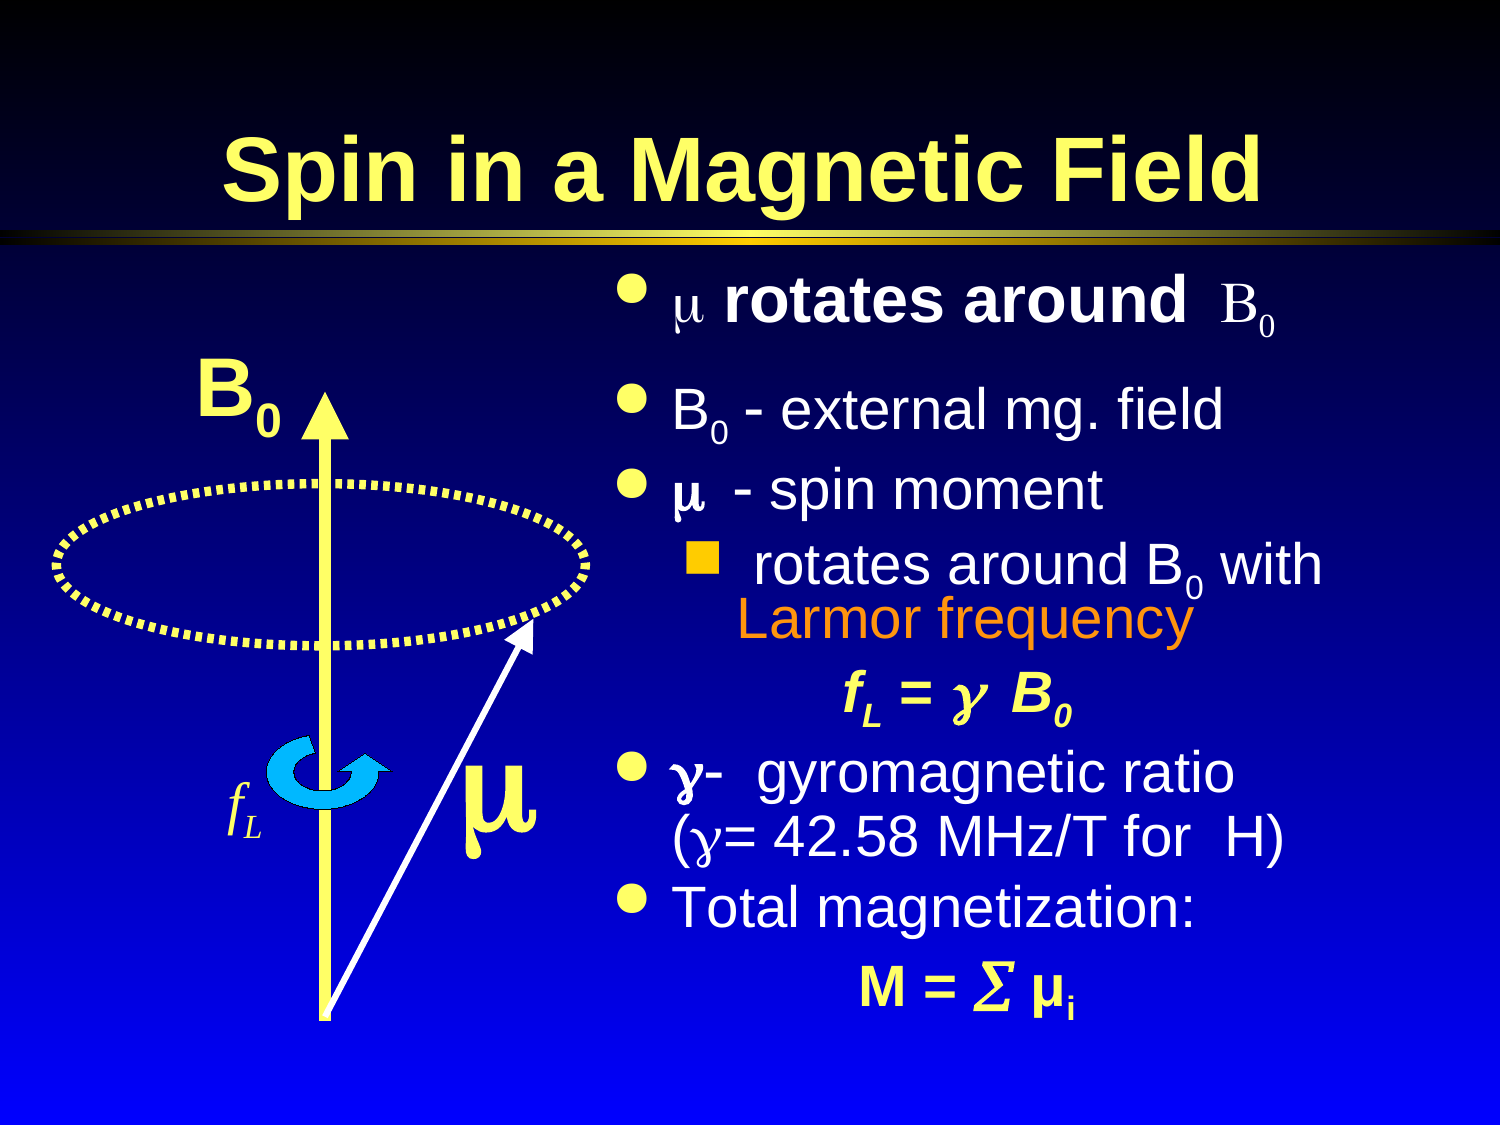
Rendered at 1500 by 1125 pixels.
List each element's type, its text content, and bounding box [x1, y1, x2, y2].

list  rotates around B0 B0  external mg. field  spin moment rotates around B0 with Larmor frequency fL =  B0  gyromagnetic ratio (= 42.58 MHz/T for H) Total magnetization: M =  μi [600, 262, 1494, 1093]
title Spin in a Magnetic Field [99, 37, 1388, 225]
text_box [266, 735, 393, 810]
text_box B0 [180, 326, 309, 449]
text_box  [442, 726, 572, 922]
text_box fL [206, 765, 263, 840]
